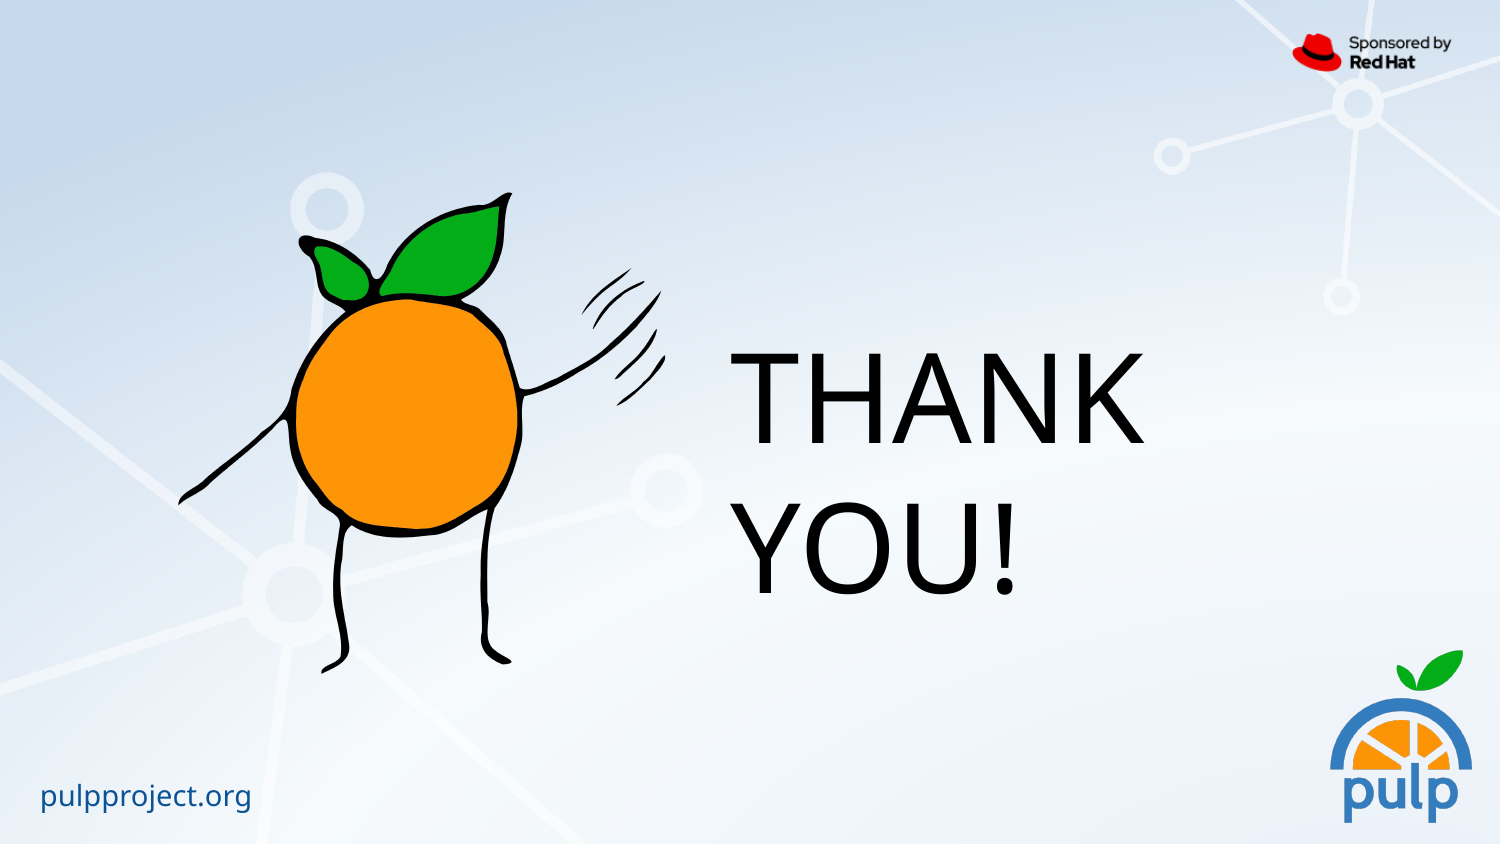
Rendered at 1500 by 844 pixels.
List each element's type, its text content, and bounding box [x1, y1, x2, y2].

text_box THANK YOU! [715, 303, 1329, 491]
picture [0, 0, 1500, 844]
